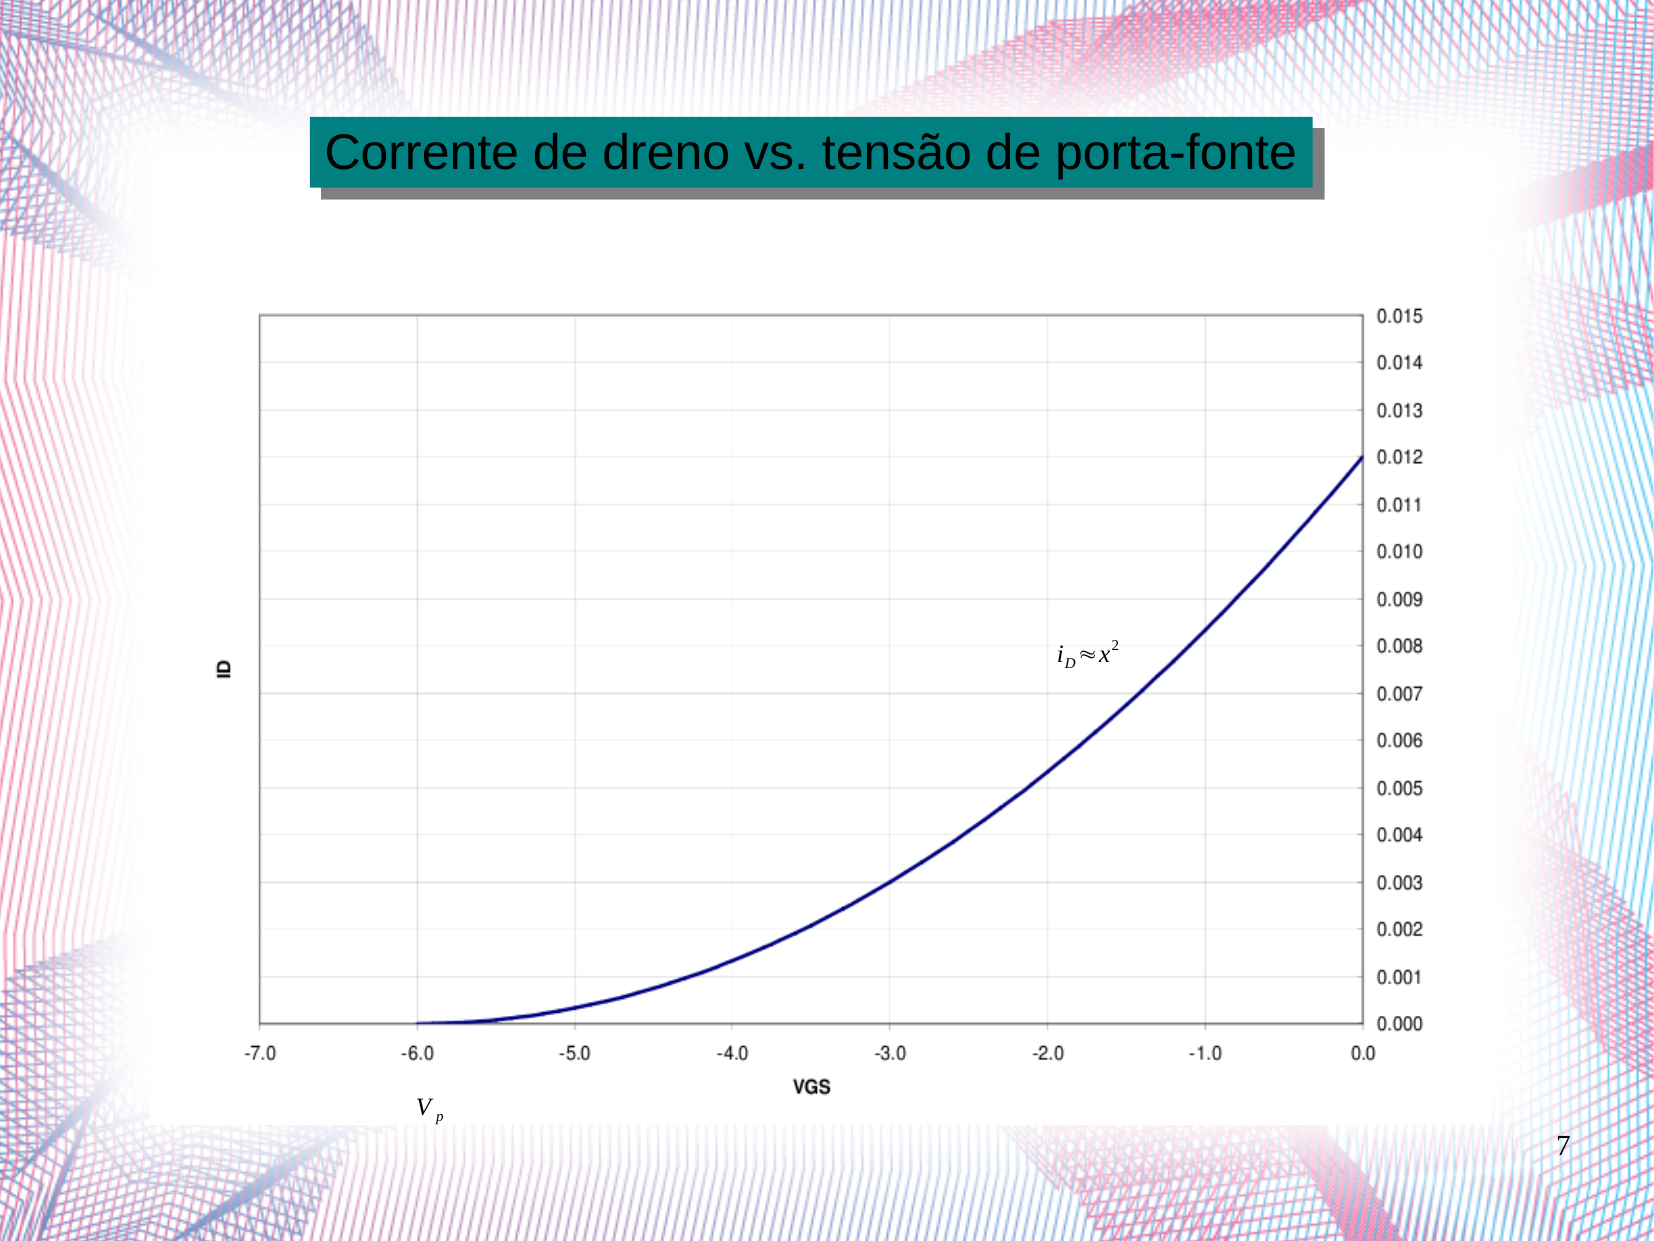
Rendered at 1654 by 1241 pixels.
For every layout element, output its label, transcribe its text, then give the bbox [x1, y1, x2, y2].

picture [0, 0, 1654, 1241]
chart [409, 1093, 451, 1126]
chart [1050, 637, 1126, 673]
text_box Corrente de dreno vs. tensão de porta-fonte [309, 116, 1313, 188]
